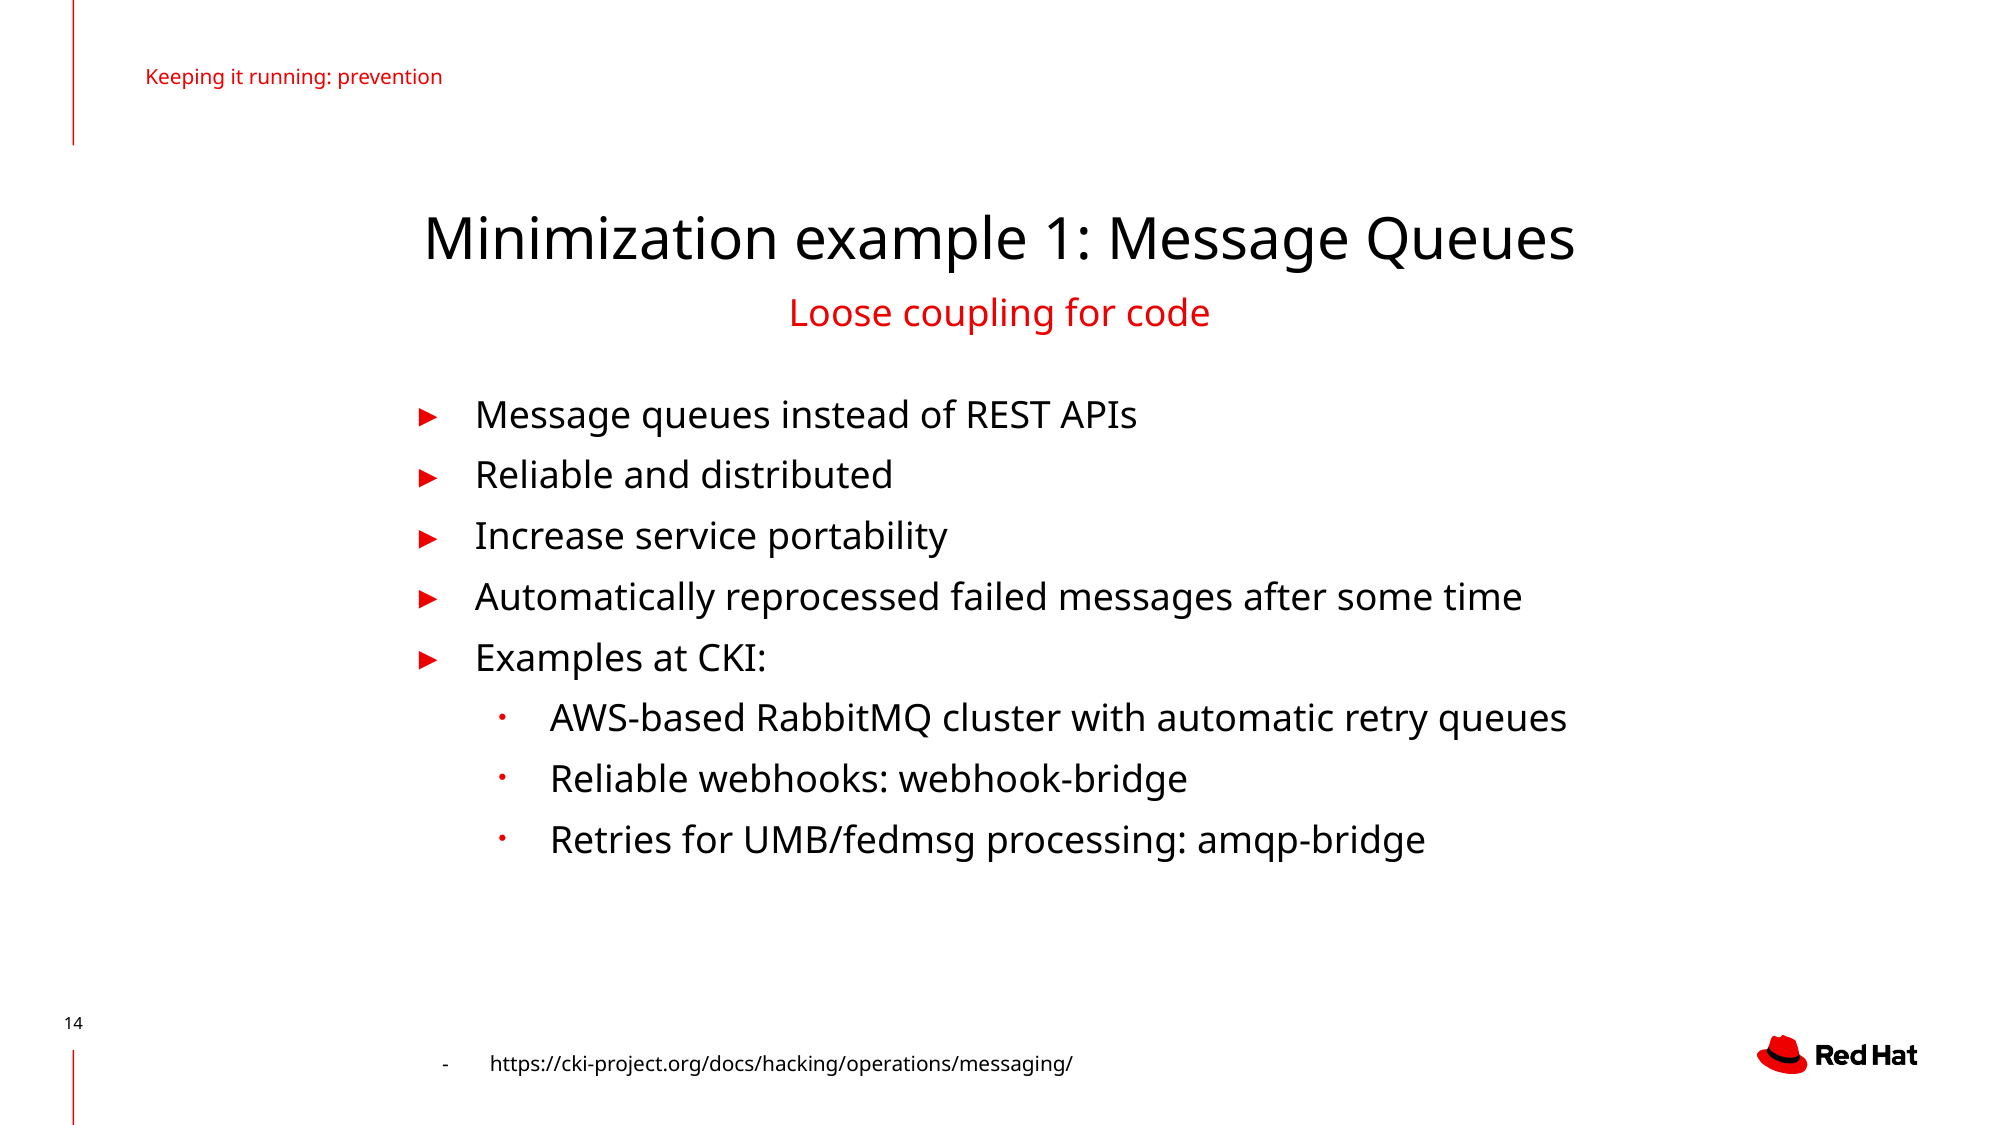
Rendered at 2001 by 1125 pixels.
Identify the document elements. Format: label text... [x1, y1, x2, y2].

picture [1757, 1035, 1918, 1074]
list Message queues instead of REST APIs Reliable and distributed Increase service portability Automatically reprocessed failed messages after some time Examples at CKI: AWS-based RabbitMQ cluster with automatic retry queues Reliable webhooks: webhook-bridge Retries for UMB/fedmsg processing: amqp-bridge [399, 375, 1600, 975]
subtitle Keeping it running: prevention [73, 9, 919, 143]
title Minimization example 1: Message Queues [145, 180, 1855, 271]
text_box https://cki-project.org/docs/hacking/operations/messaging/ [399, 1035, 1594, 1091]
slide_number <number> [13, 1012, 134, 1036]
subtitle Loose coupling for code [145, 271, 1855, 320]
